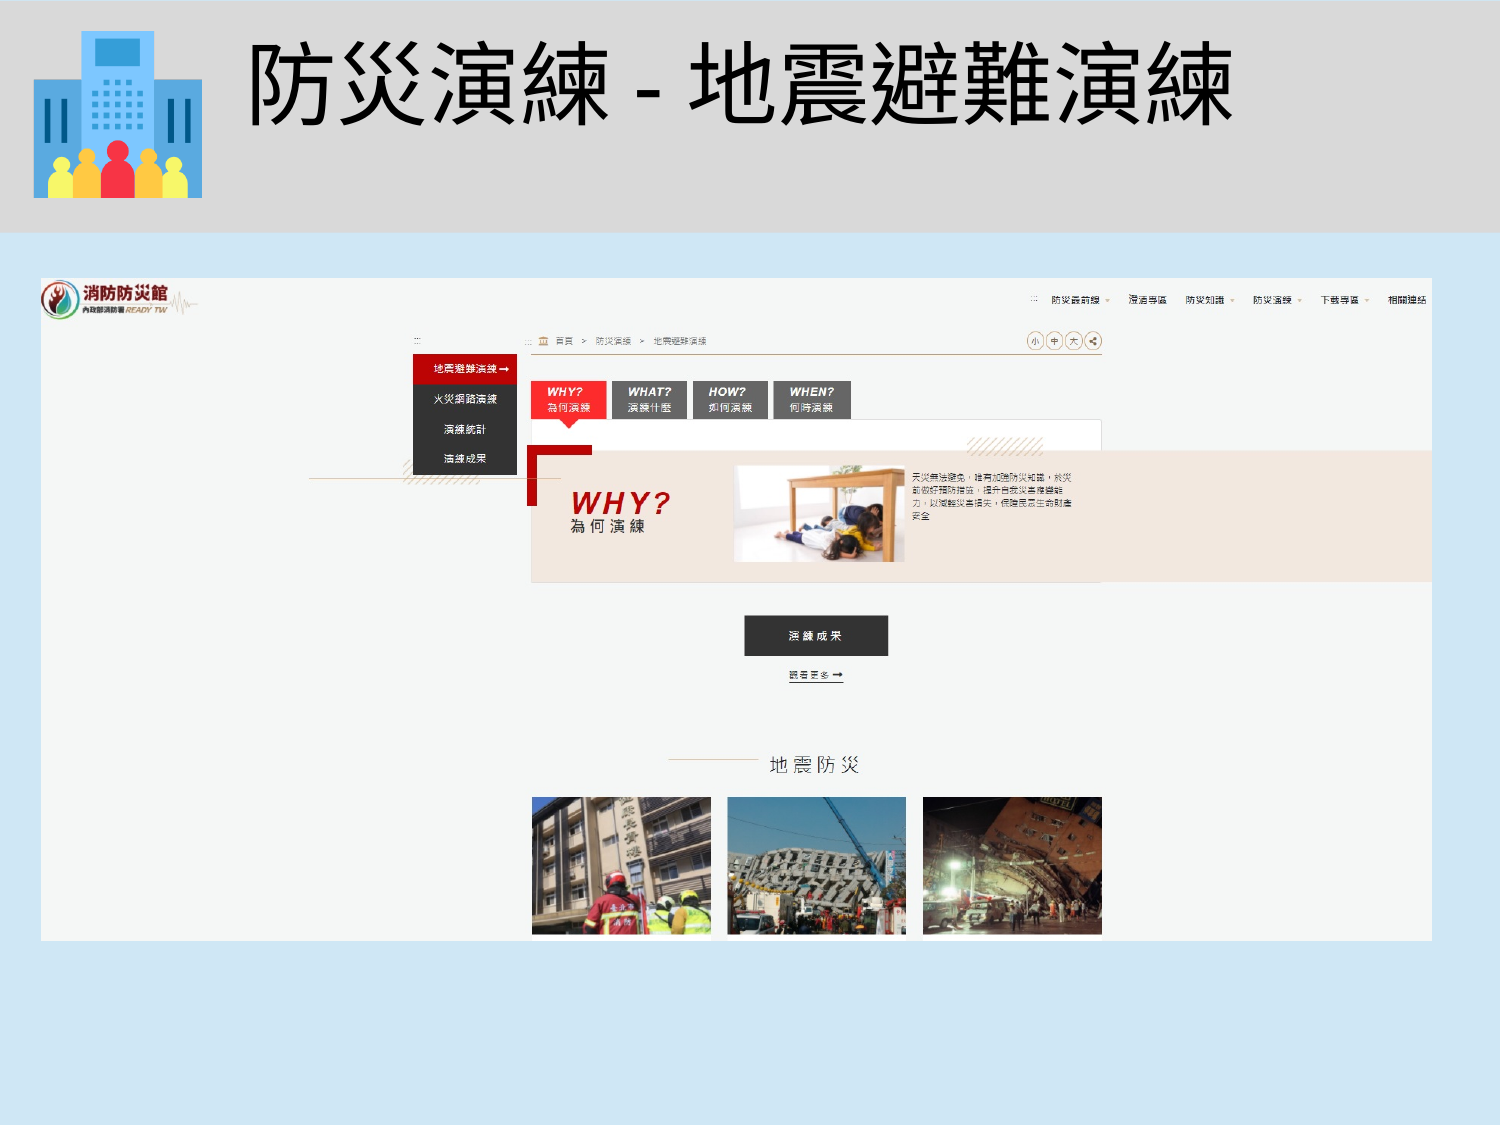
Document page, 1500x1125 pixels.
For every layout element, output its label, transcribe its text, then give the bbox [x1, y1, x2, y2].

picture [29, 25, 207, 203]
picture [41, 278, 1432, 941]
title 防災演練-地震避難演練 [230, 19, 1450, 207]
